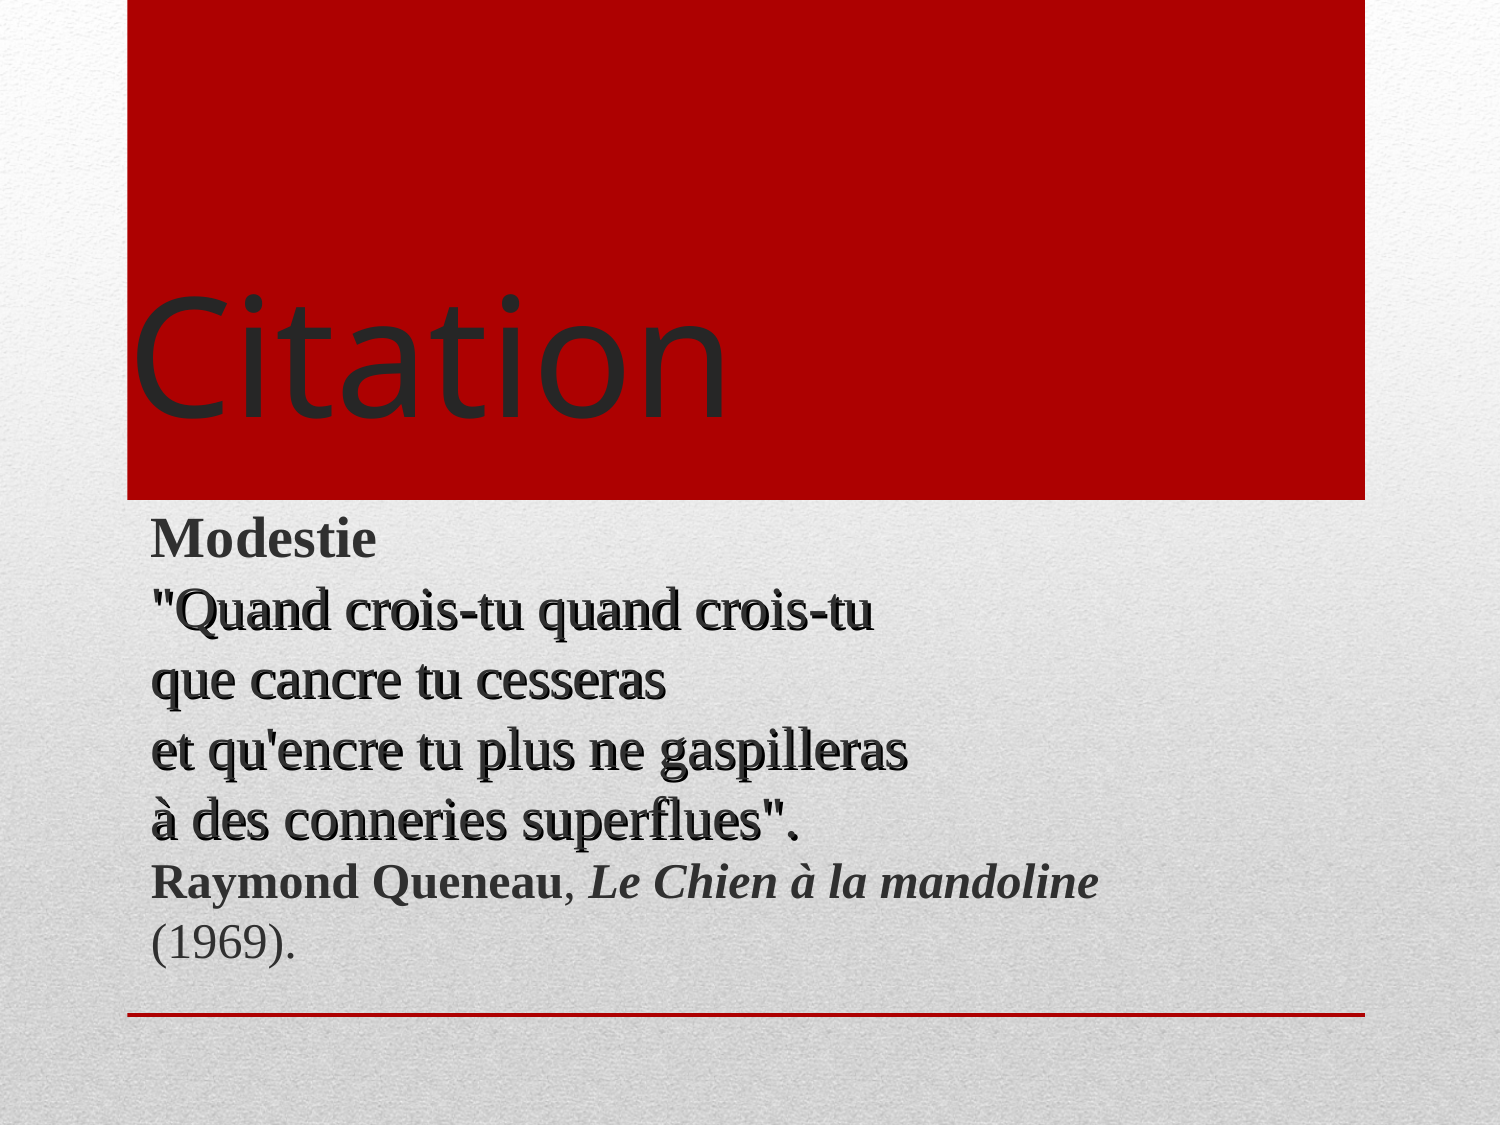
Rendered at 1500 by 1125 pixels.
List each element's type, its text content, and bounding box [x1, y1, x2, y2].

title Citation [112, 208, 1350, 459]
subtitle Modestie "Quand crois-tu quand crois-tu que cancre tu cesseras et qu'encre tu plus ne gaspilleras à des conneries superflues". Raymond Queneau, Le Chien à la mandoline (1969). [135, 491, 1261, 1000]
